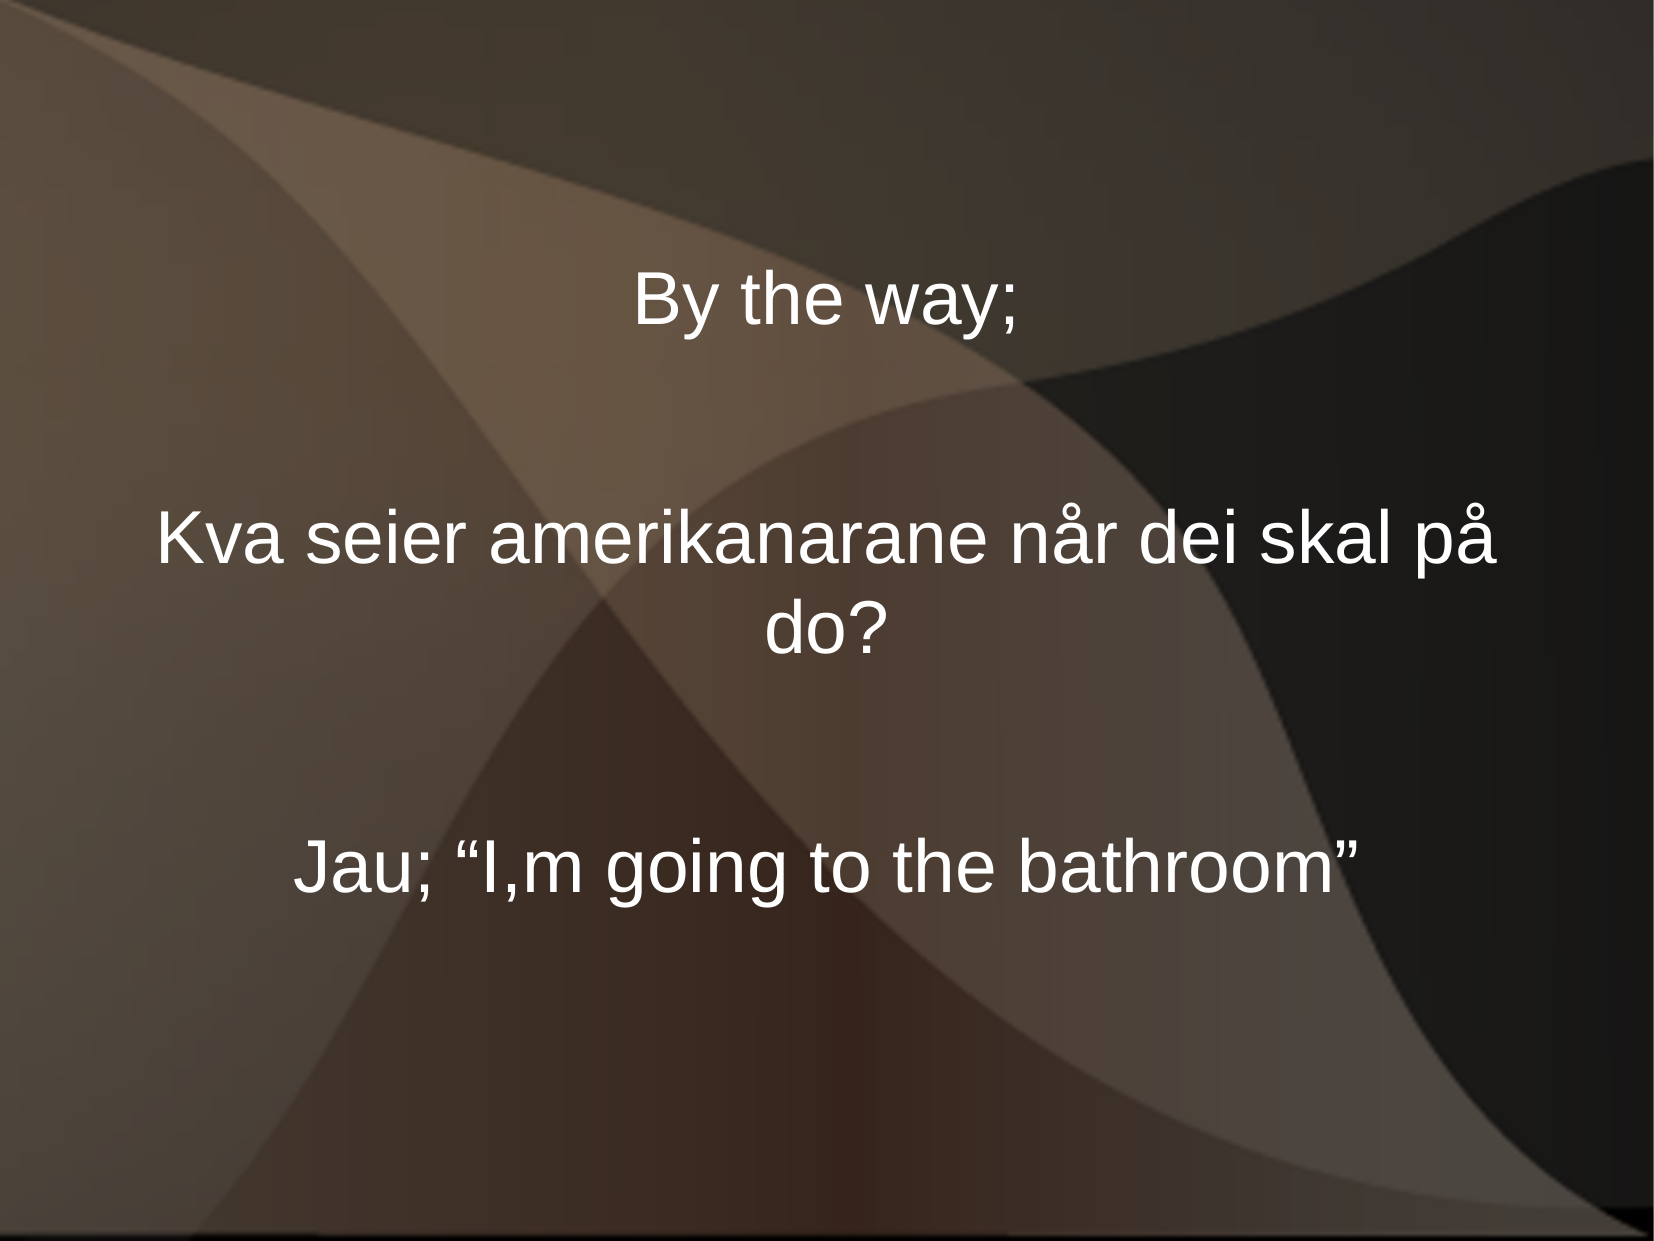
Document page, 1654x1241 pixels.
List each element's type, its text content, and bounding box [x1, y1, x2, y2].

subtitle By the way; Kva seier amerikanarane når dei skal på do? Jau; “I,m going to the bathroom” [82, 49, 1571, 1109]
